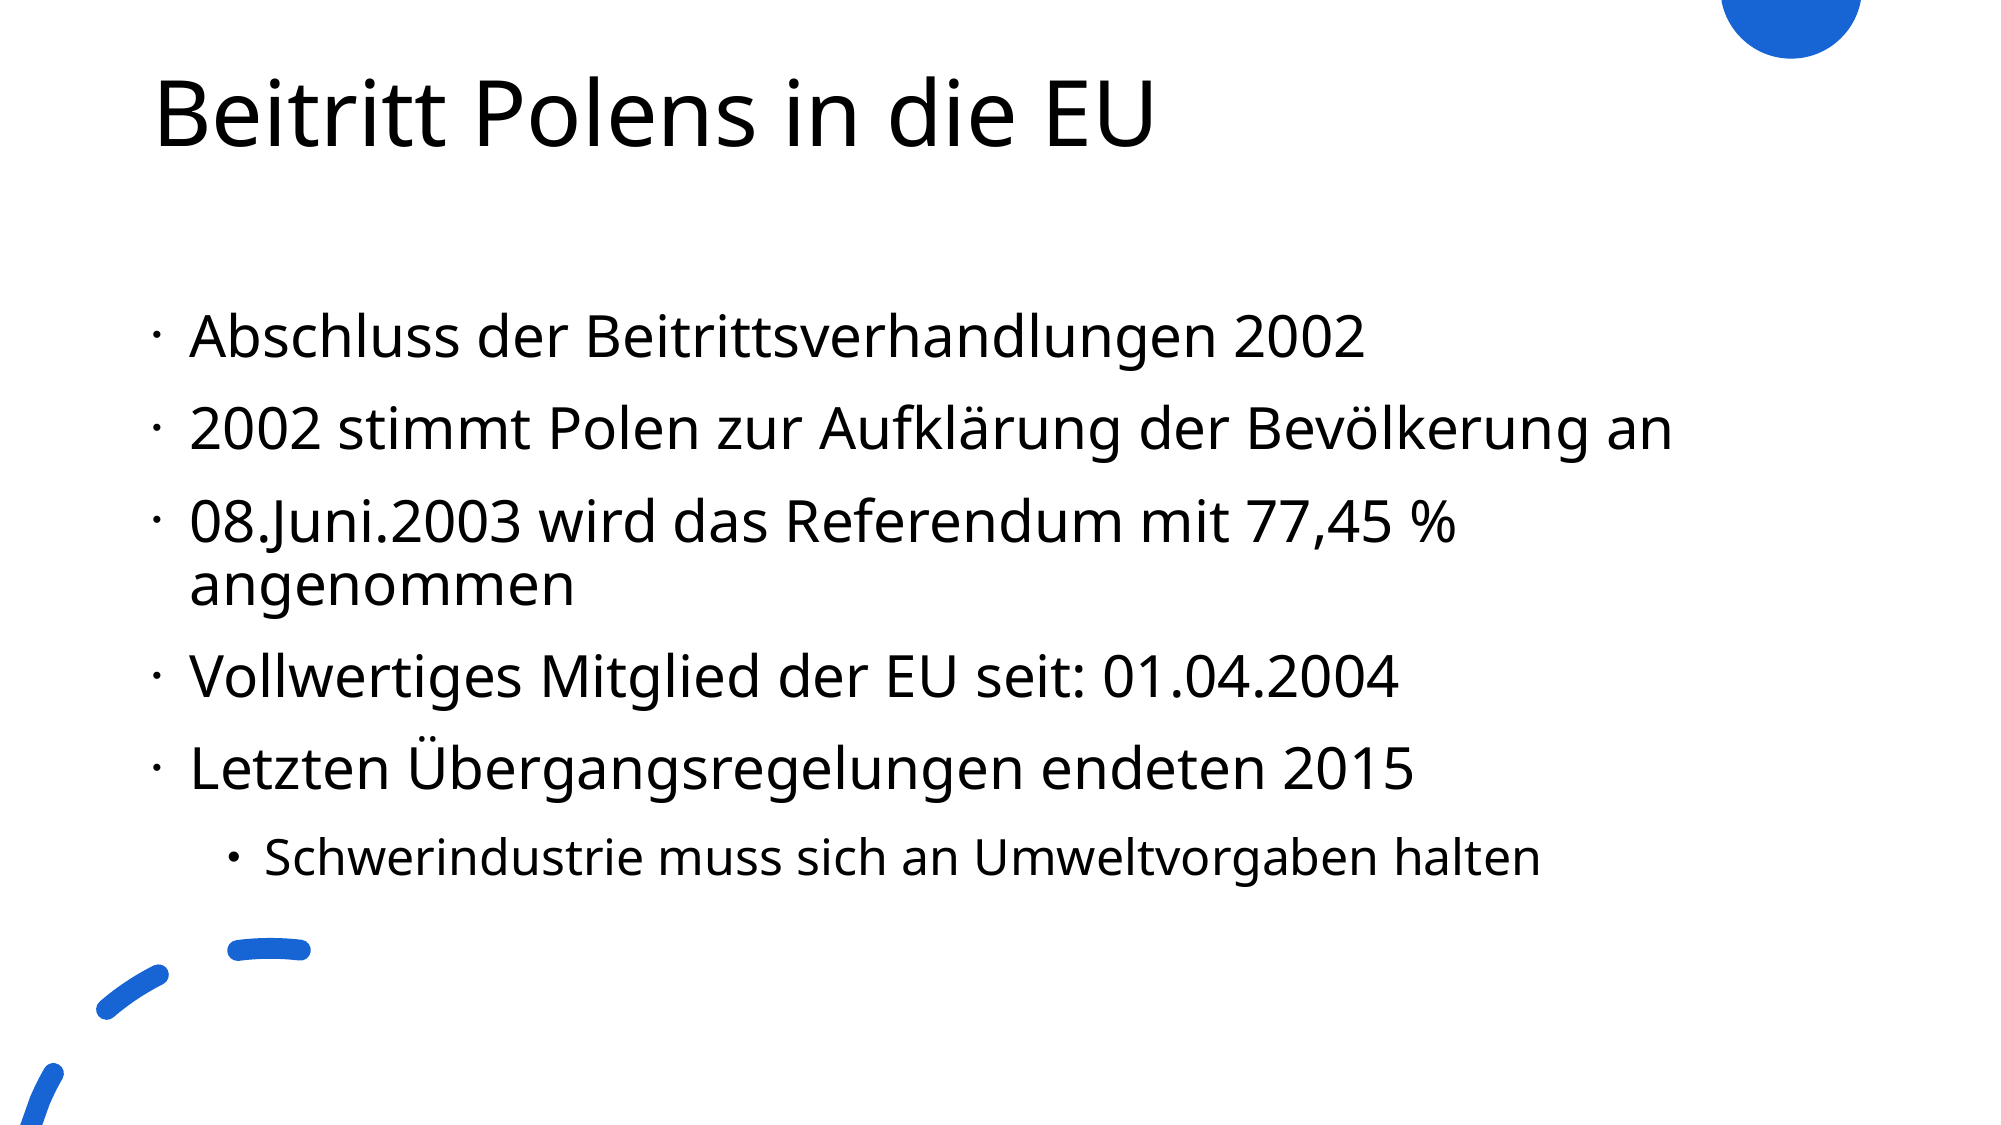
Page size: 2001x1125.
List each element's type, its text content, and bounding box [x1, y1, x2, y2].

title Beitritt Polens in die EU [137, 59, 1863, 278]
list Abschluss der Beitrittsverhandlungen 2002 2002 stimmt Polen zur Aufklärung der Bevölkerung an 08.Juni.2003 wird das Referendum mit 77,45 % angenommen Vollwertiges Mitglied der EU seit: 01.04.2004 Letzten Übergangsregelungen endeten 2015 Schwerindustrie muss sich an Umweltvorgaben halten [137, 299, 1863, 933]
